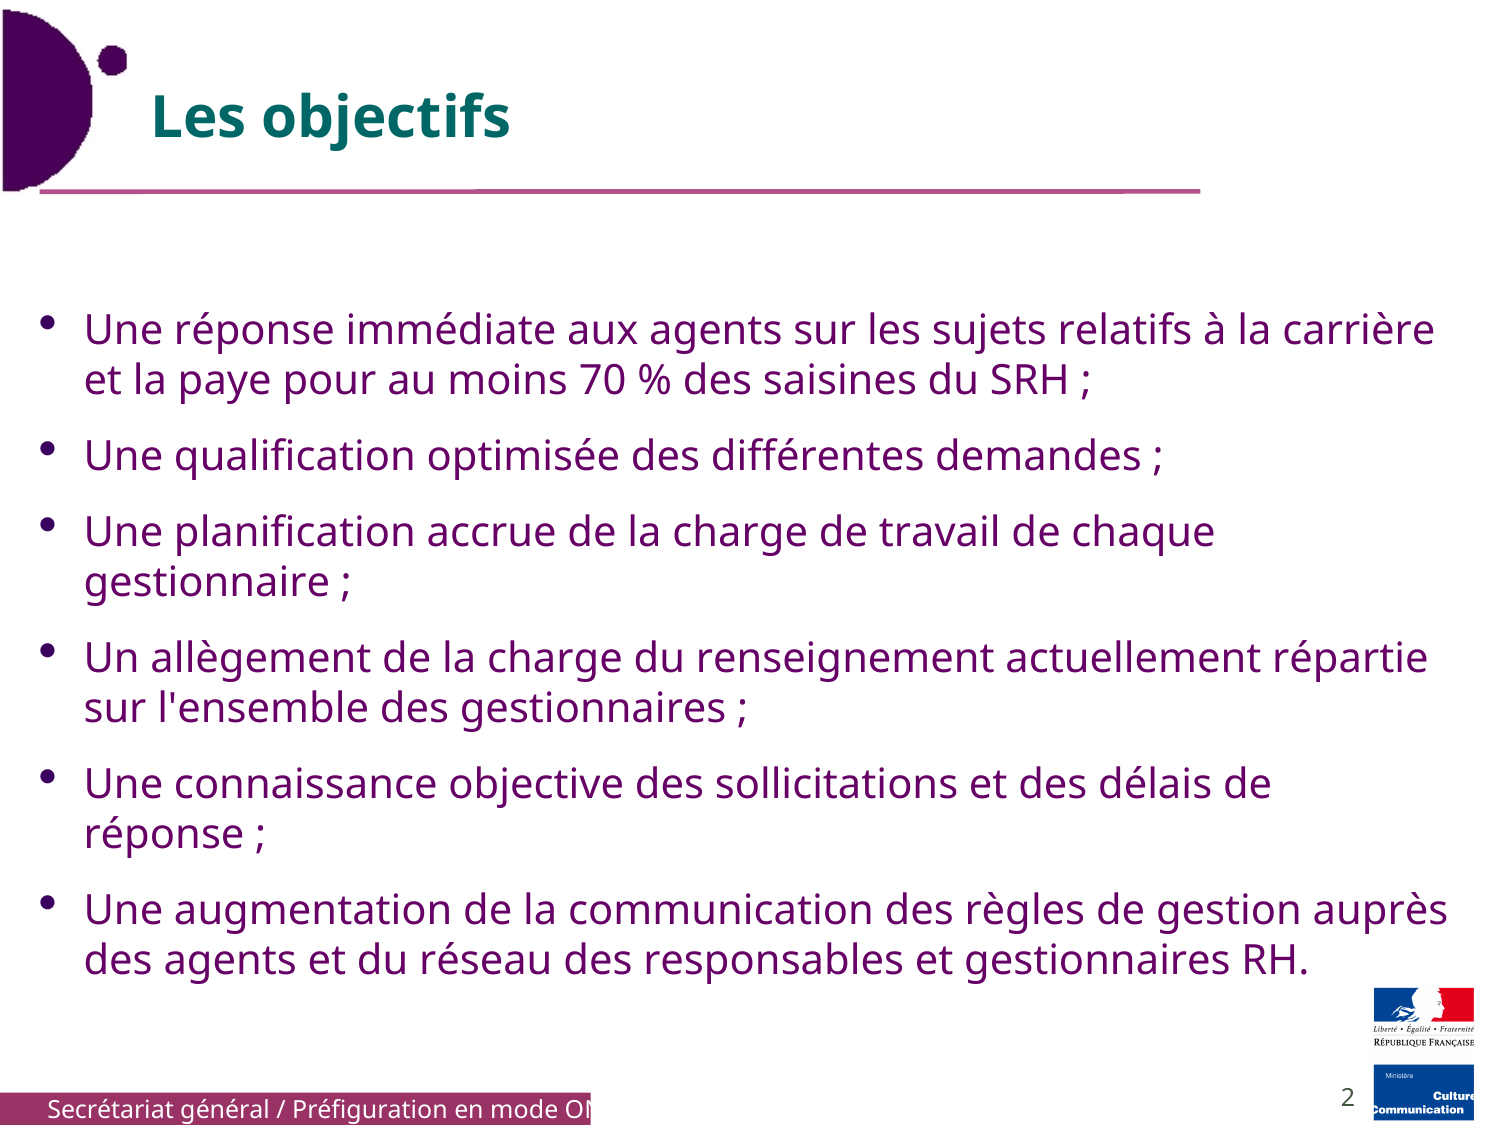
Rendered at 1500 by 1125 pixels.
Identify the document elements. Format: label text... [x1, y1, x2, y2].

text_box Une réponse immédiate aux agents sur les sujets relatifs à la carrière et la paye pour au moins 70 % des saisines du SRH ; Une qualification optimisée des différentes demandes ; Une planification accrue de la charge de travail de chaque gestionnaire ; Un allègement de la charge du renseignement actuellement répartie sur l'ensemble des gestionnaires ; Une connaissance objective des sollicitations et des délais de réponse ; Une augmentation de la communication des règles de gestion auprès des agents et du réseau des responsables et gestionnaires RH. [0, 295, 1477, 891]
picture [0, 0, 149, 204]
picture [1370, 979, 1477, 1125]
title Les objectifs [135, 75, 1300, 237]
